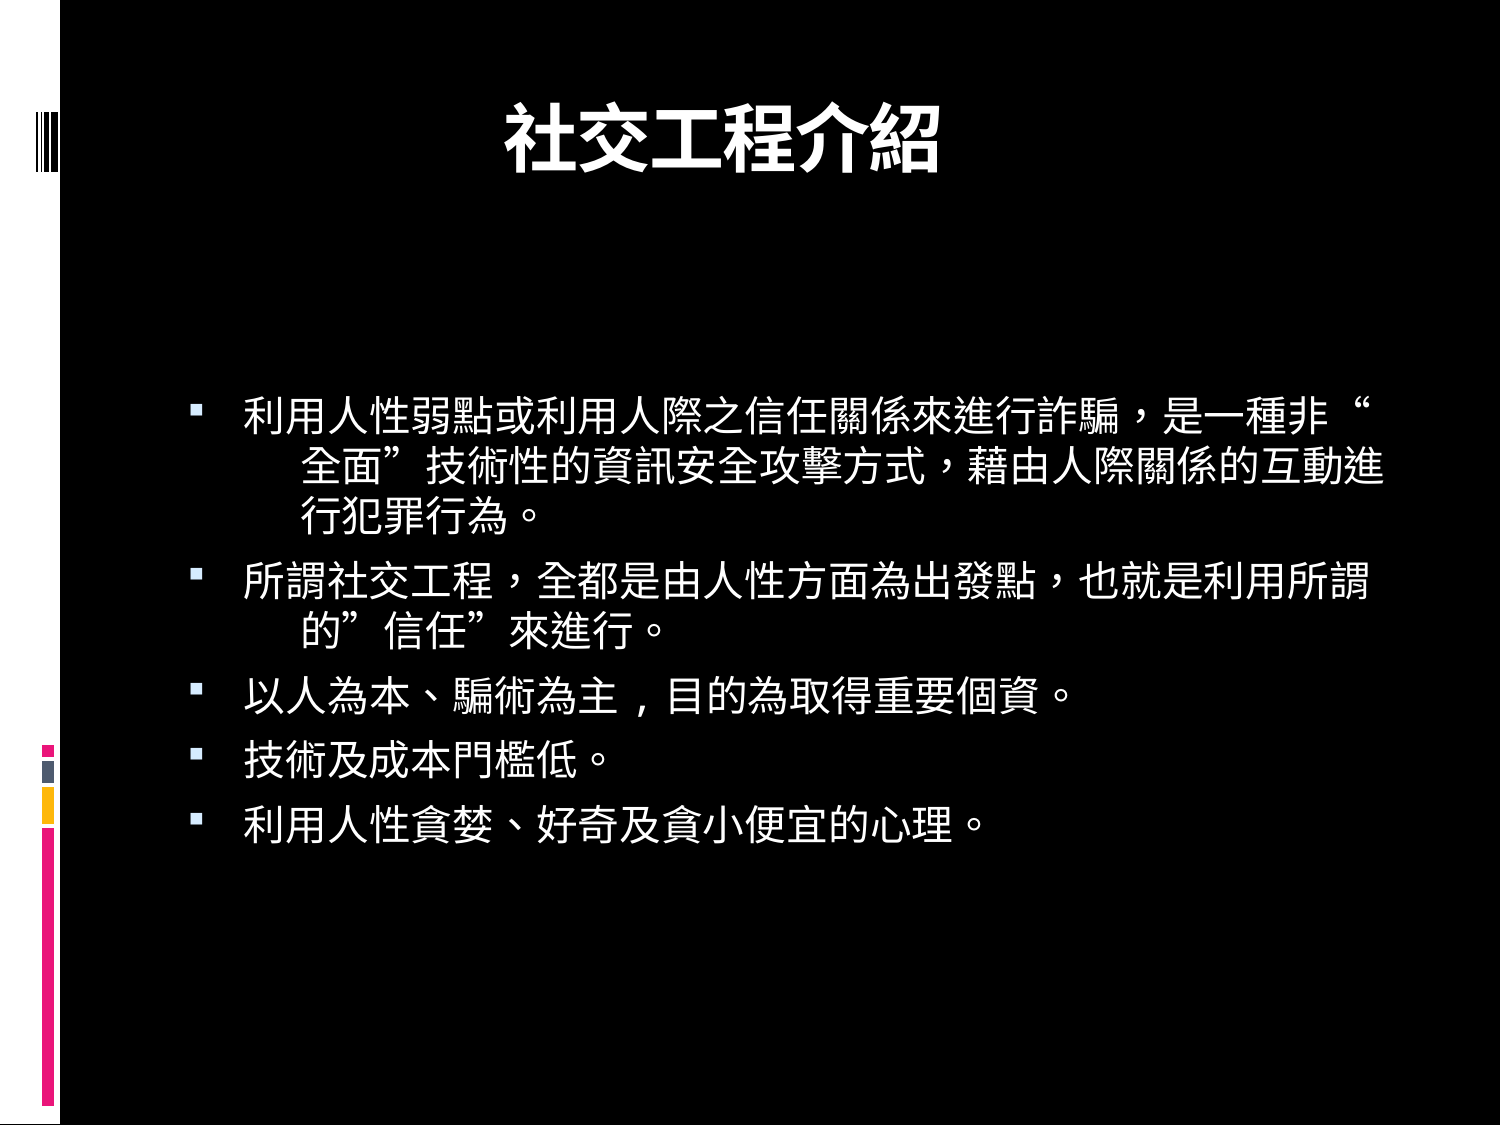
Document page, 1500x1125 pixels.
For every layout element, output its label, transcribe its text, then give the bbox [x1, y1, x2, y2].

list 利用人性弱點或利用人際之信任關係來進行詐騙，是一種非“全面”技術性的資訊安全攻擊方式，藉由人際關係的互動進行犯罪行為。 所謂社交工程，全都是由人性方面為出發點，也就是利用所謂的”信任”來進行。 以人為本、騙術為主,目的為取得重要個資。 技術及成本門檻低。 利用人性貪婪、好奇及貪小便宜的心理。 [150, 292, 1426, 1043]
title 社交工程介紹 [150, 84, 1426, 235]
